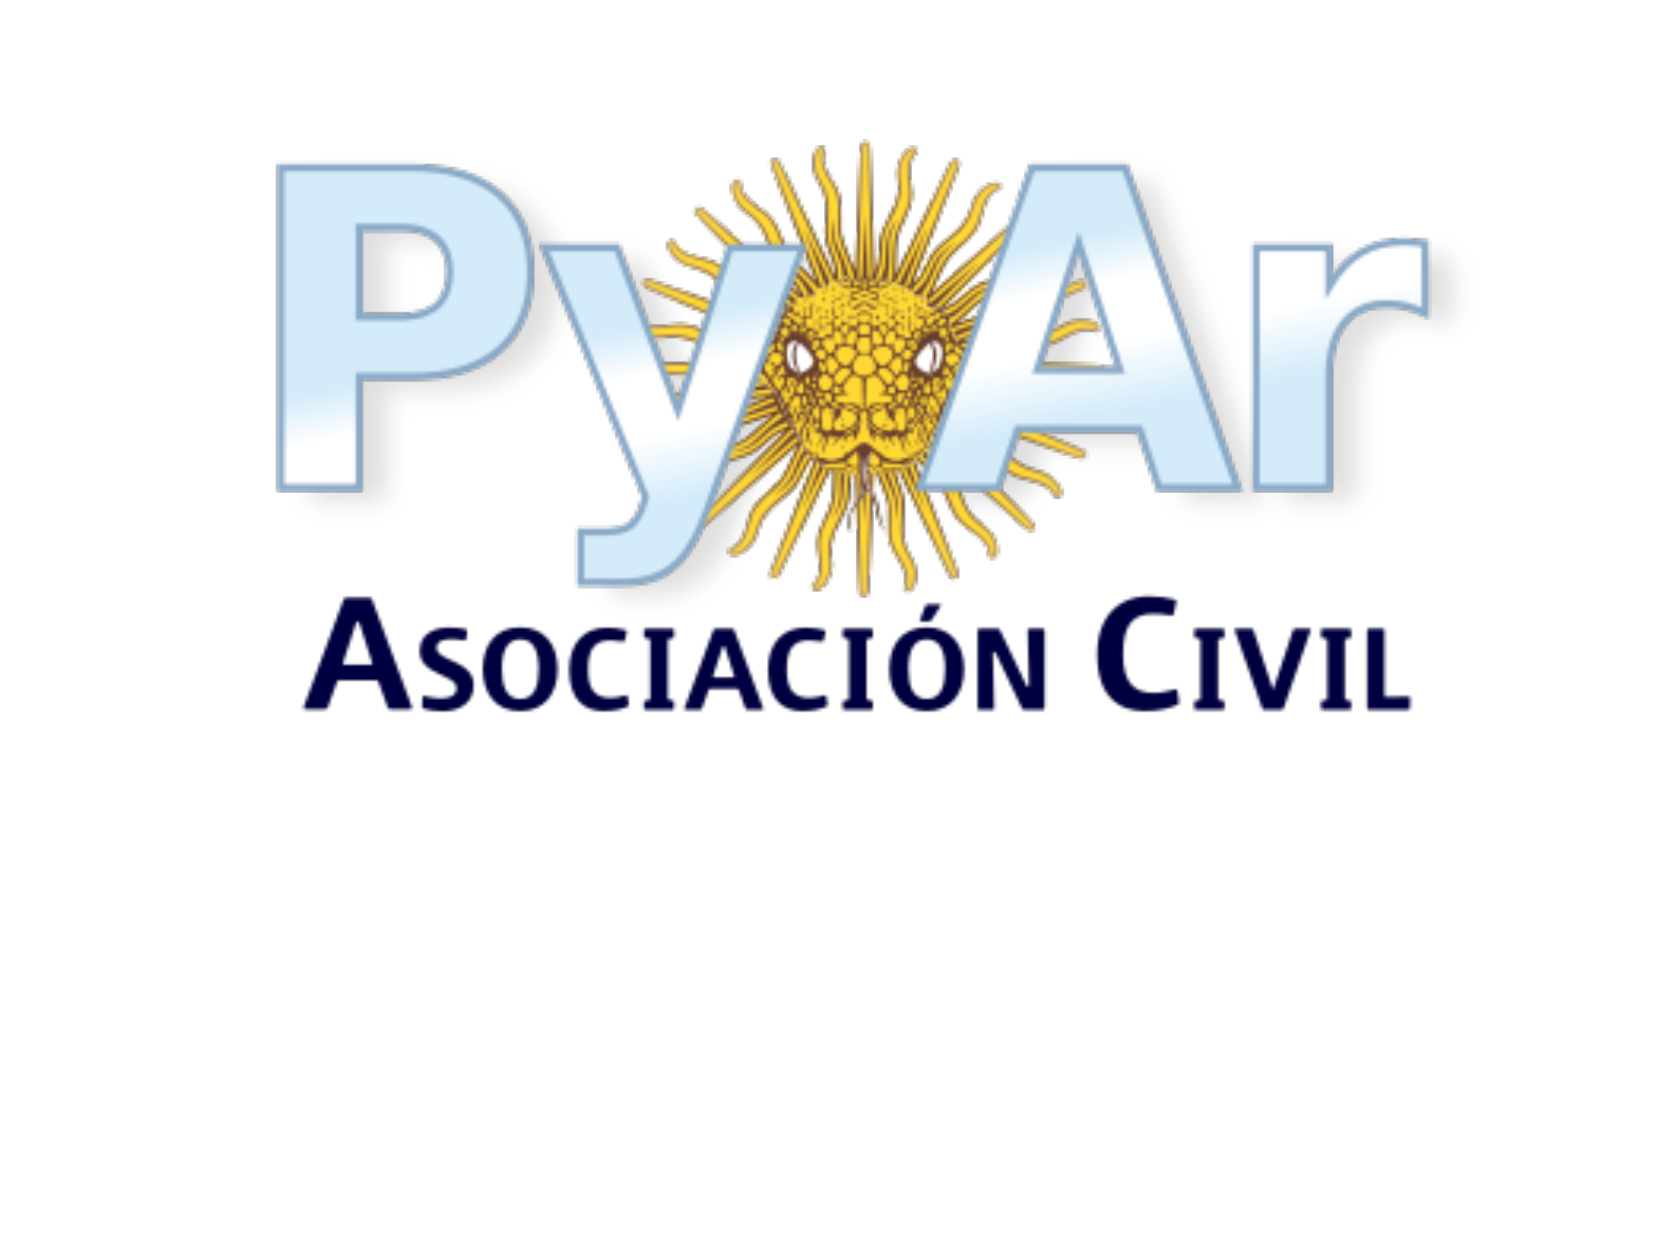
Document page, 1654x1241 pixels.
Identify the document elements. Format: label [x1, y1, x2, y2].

picture [78, 39, 1654, 808]
